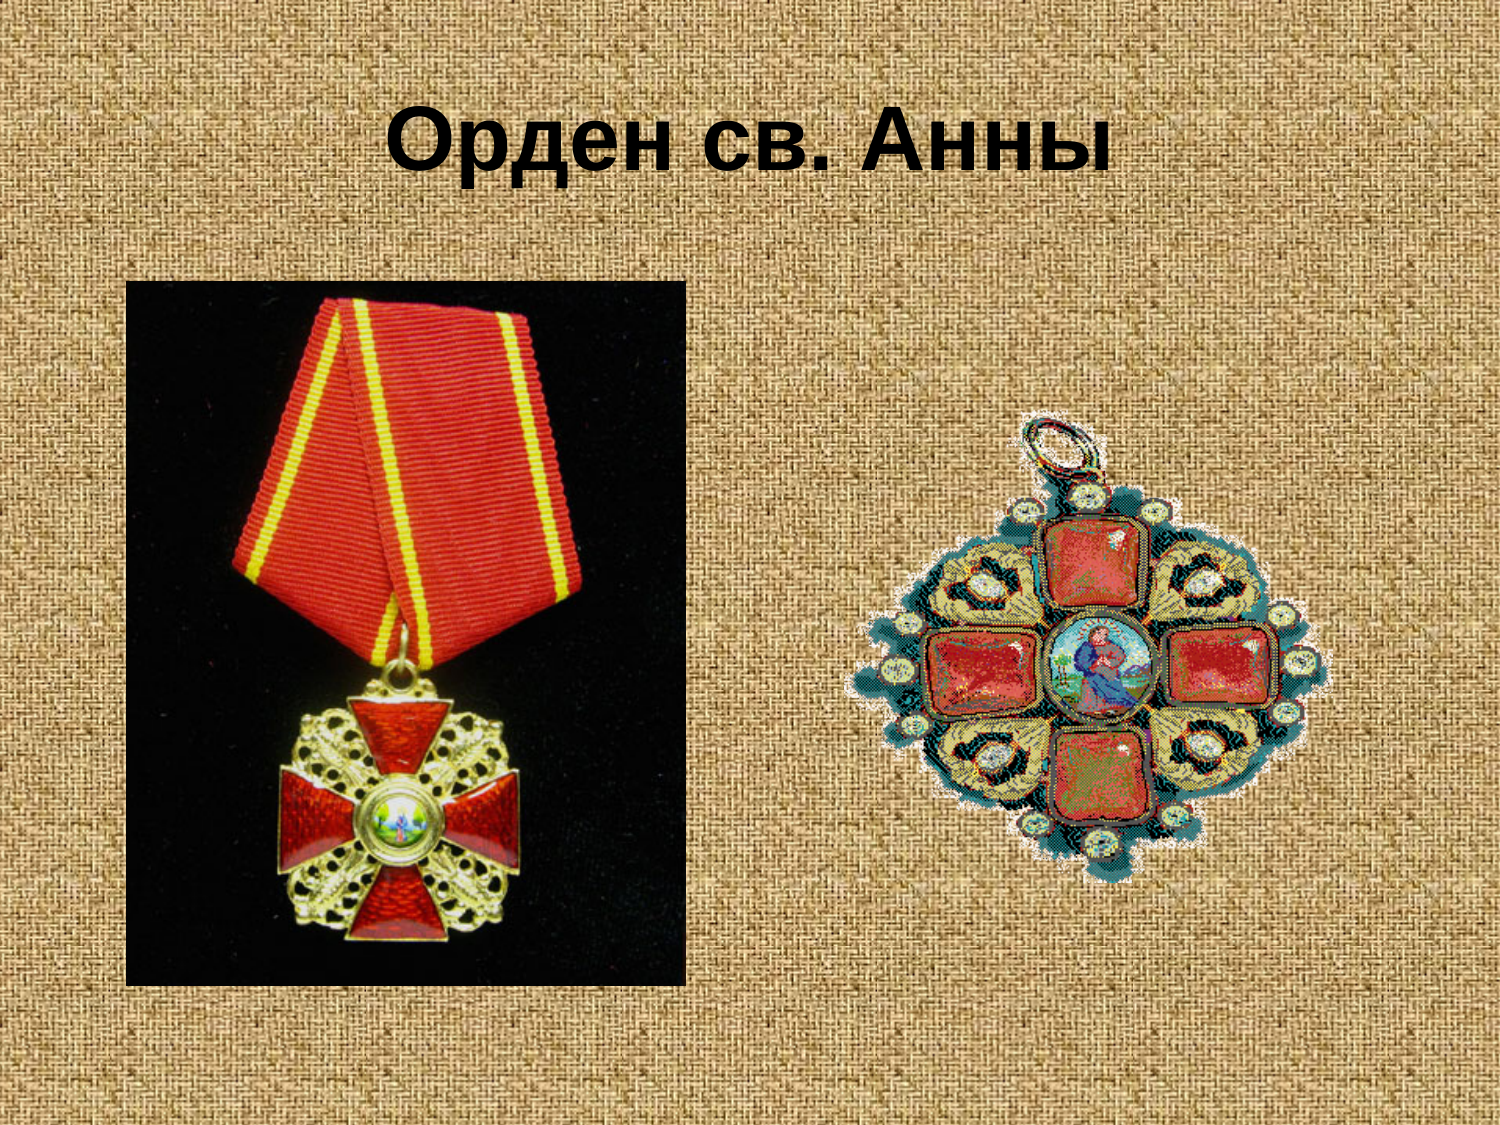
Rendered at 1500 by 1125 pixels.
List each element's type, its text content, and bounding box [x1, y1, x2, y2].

text_box [844, 385, 1333, 883]
title Орден св. Анны [75, 45, 1426, 233]
text_box [126, 282, 686, 986]
picture [0, 0, 1500, 1125]
